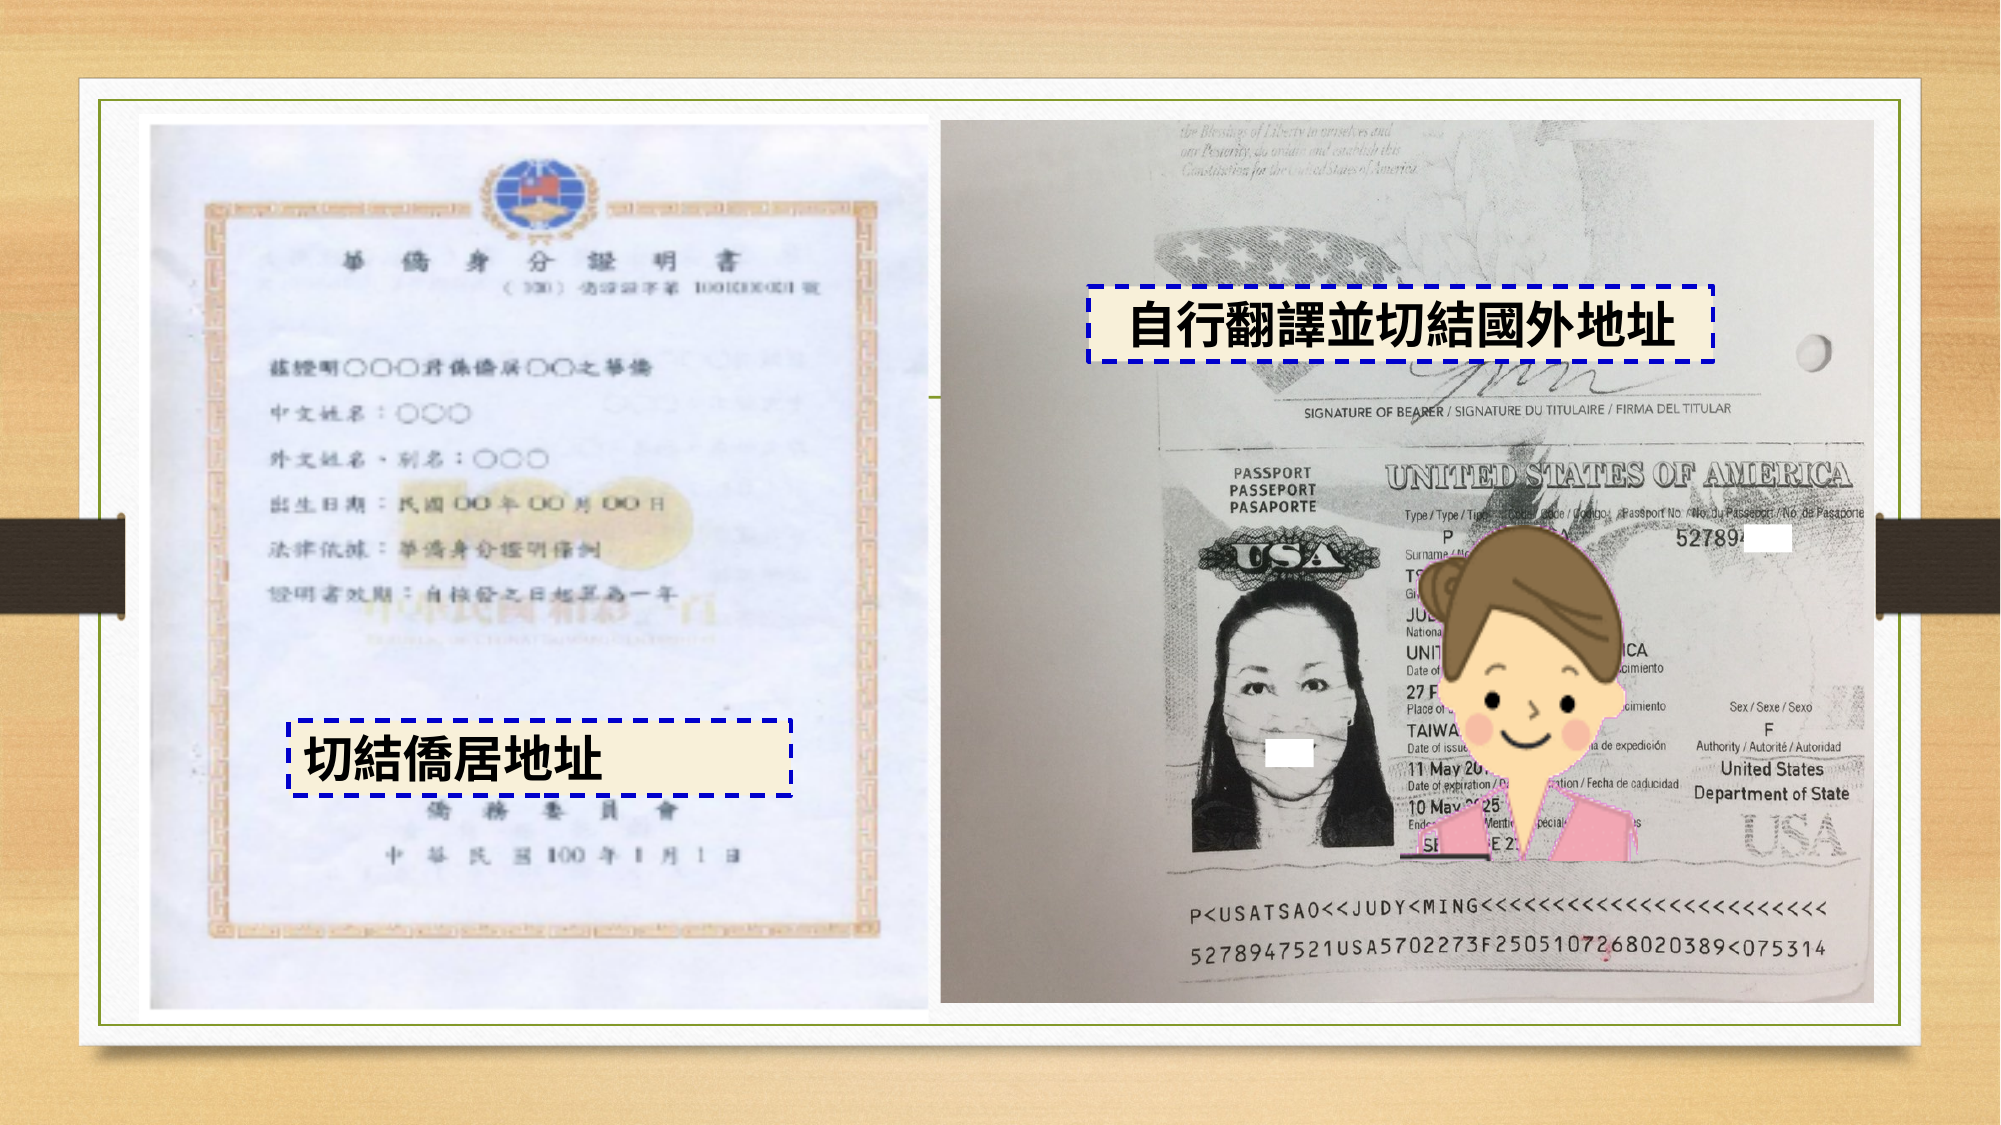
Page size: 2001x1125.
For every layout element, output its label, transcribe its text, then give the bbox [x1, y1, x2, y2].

text_box 切結僑居地址 [288, 720, 791, 796]
text_box 自行翻譯並切結國外地址 [1088, 286, 1714, 362]
text_box [1743, 524, 1793, 553]
text_box [1265, 739, 1314, 768]
picture [0, 0, 2001, 1125]
